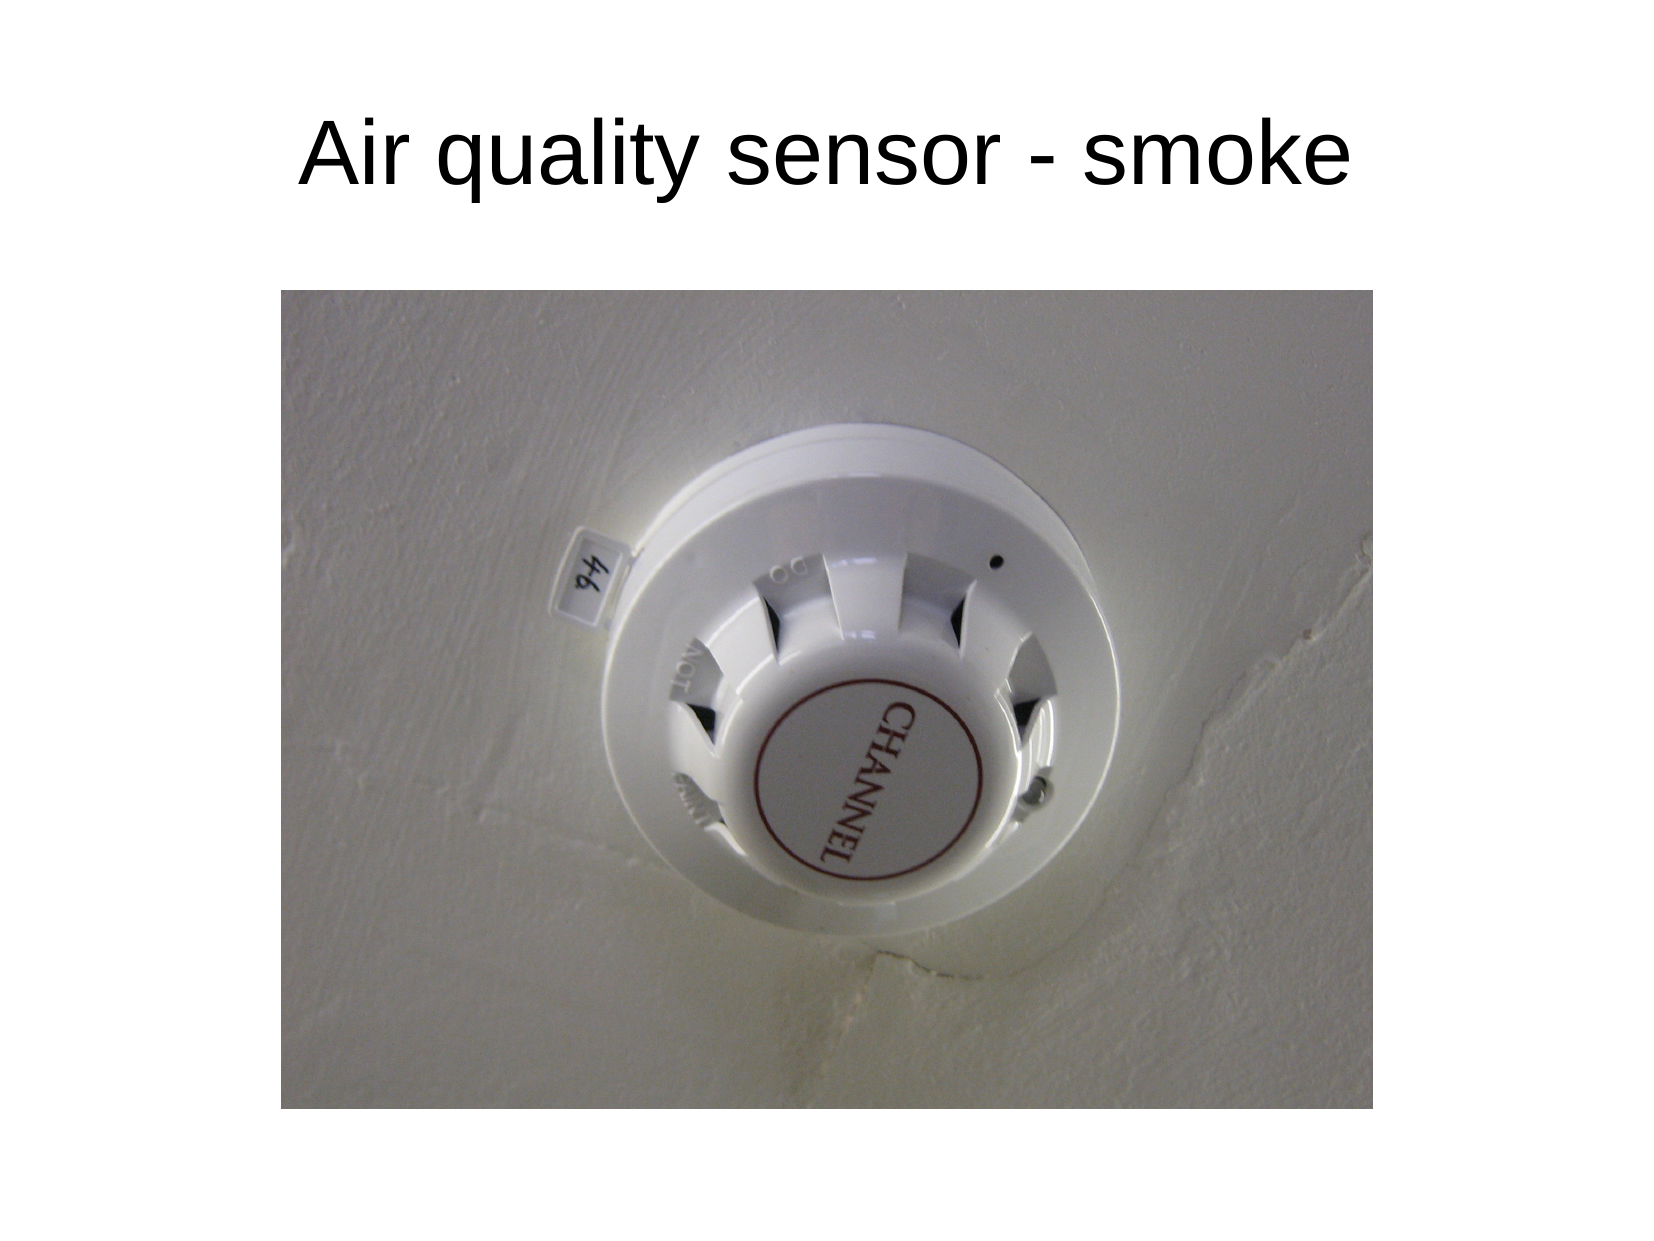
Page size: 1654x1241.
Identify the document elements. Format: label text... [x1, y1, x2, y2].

picture [281, 290, 1373, 1109]
title Air quality sensor - smoke [82, 49, 1571, 257]
